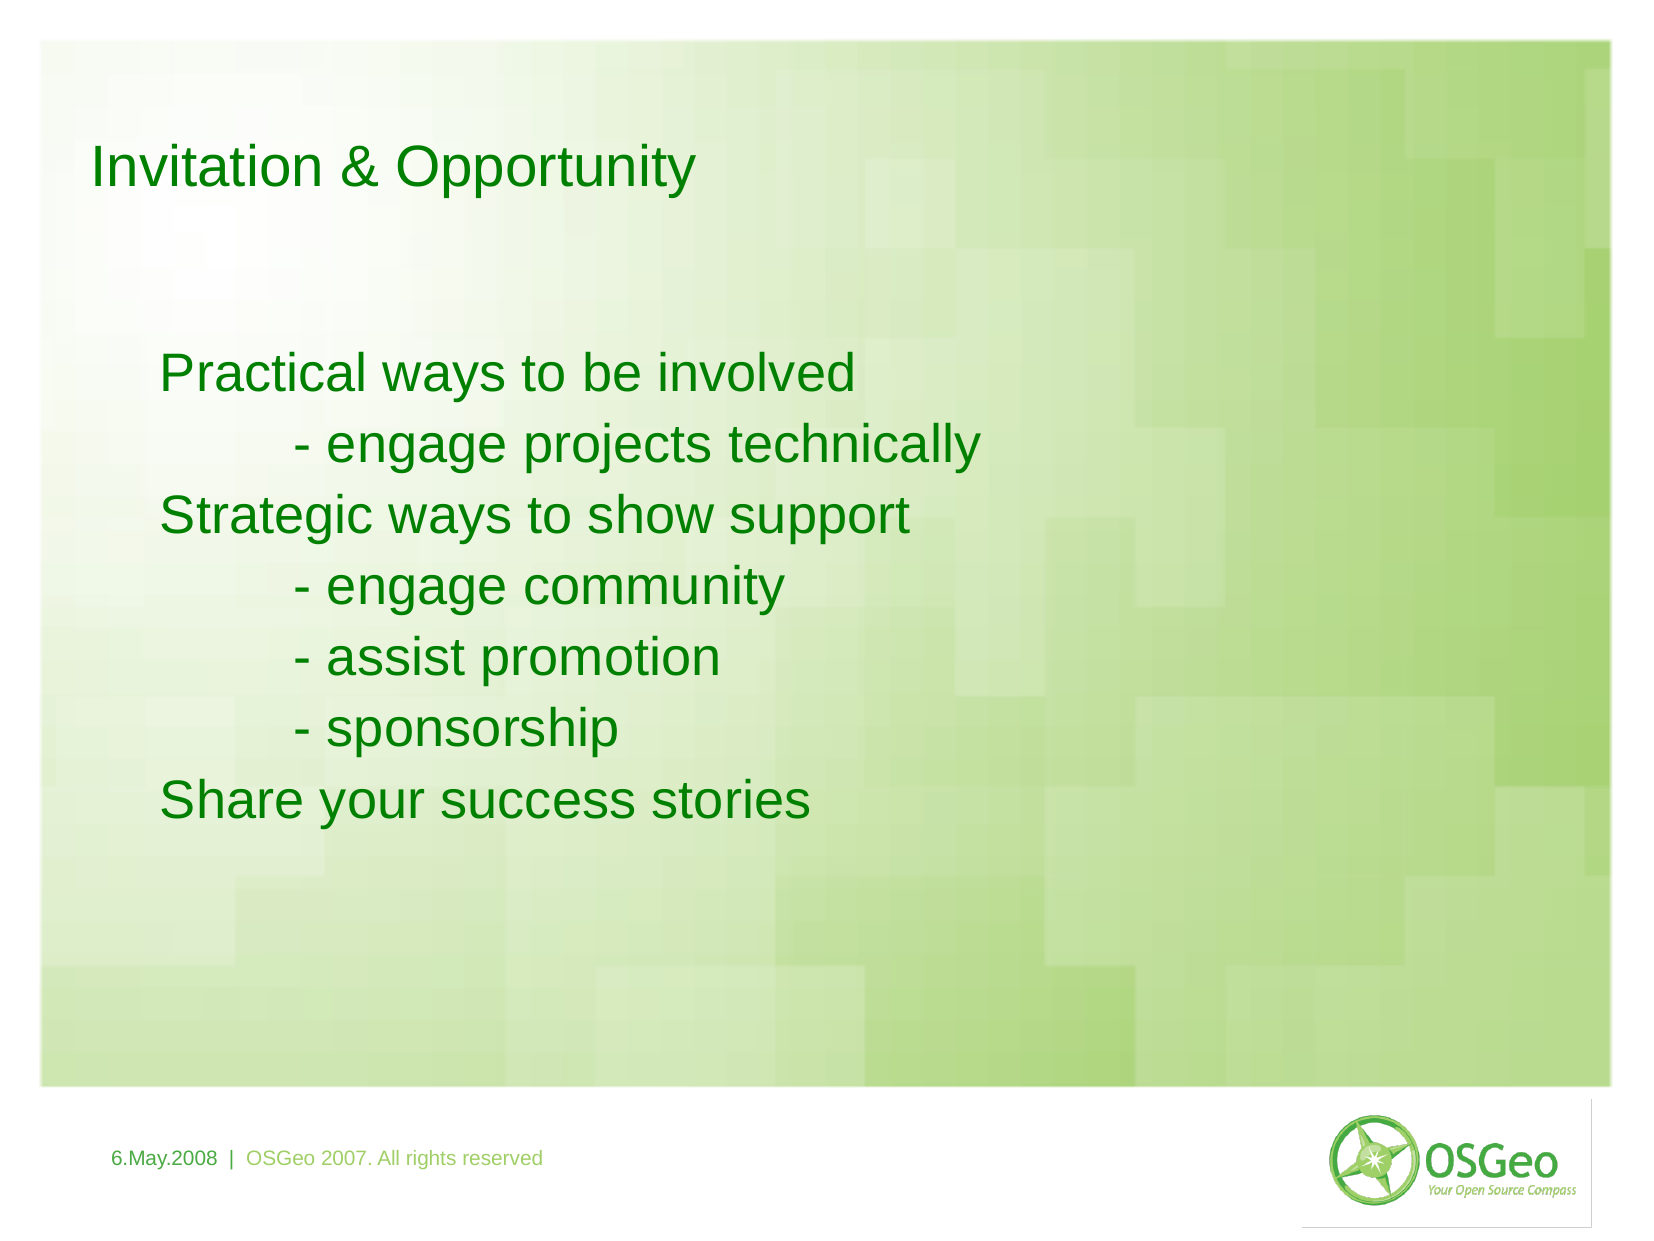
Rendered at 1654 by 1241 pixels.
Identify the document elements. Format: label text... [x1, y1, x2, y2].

text_box Practical ways to be involved - engage projects technically Strategic ways to show support - engage community - assist promotion - sponsorship Share your success stories [130, 351, 1498, 834]
picture [0, 1, 1654, 1239]
text_box Invitation & Opportunity [75, 130, 1303, 207]
